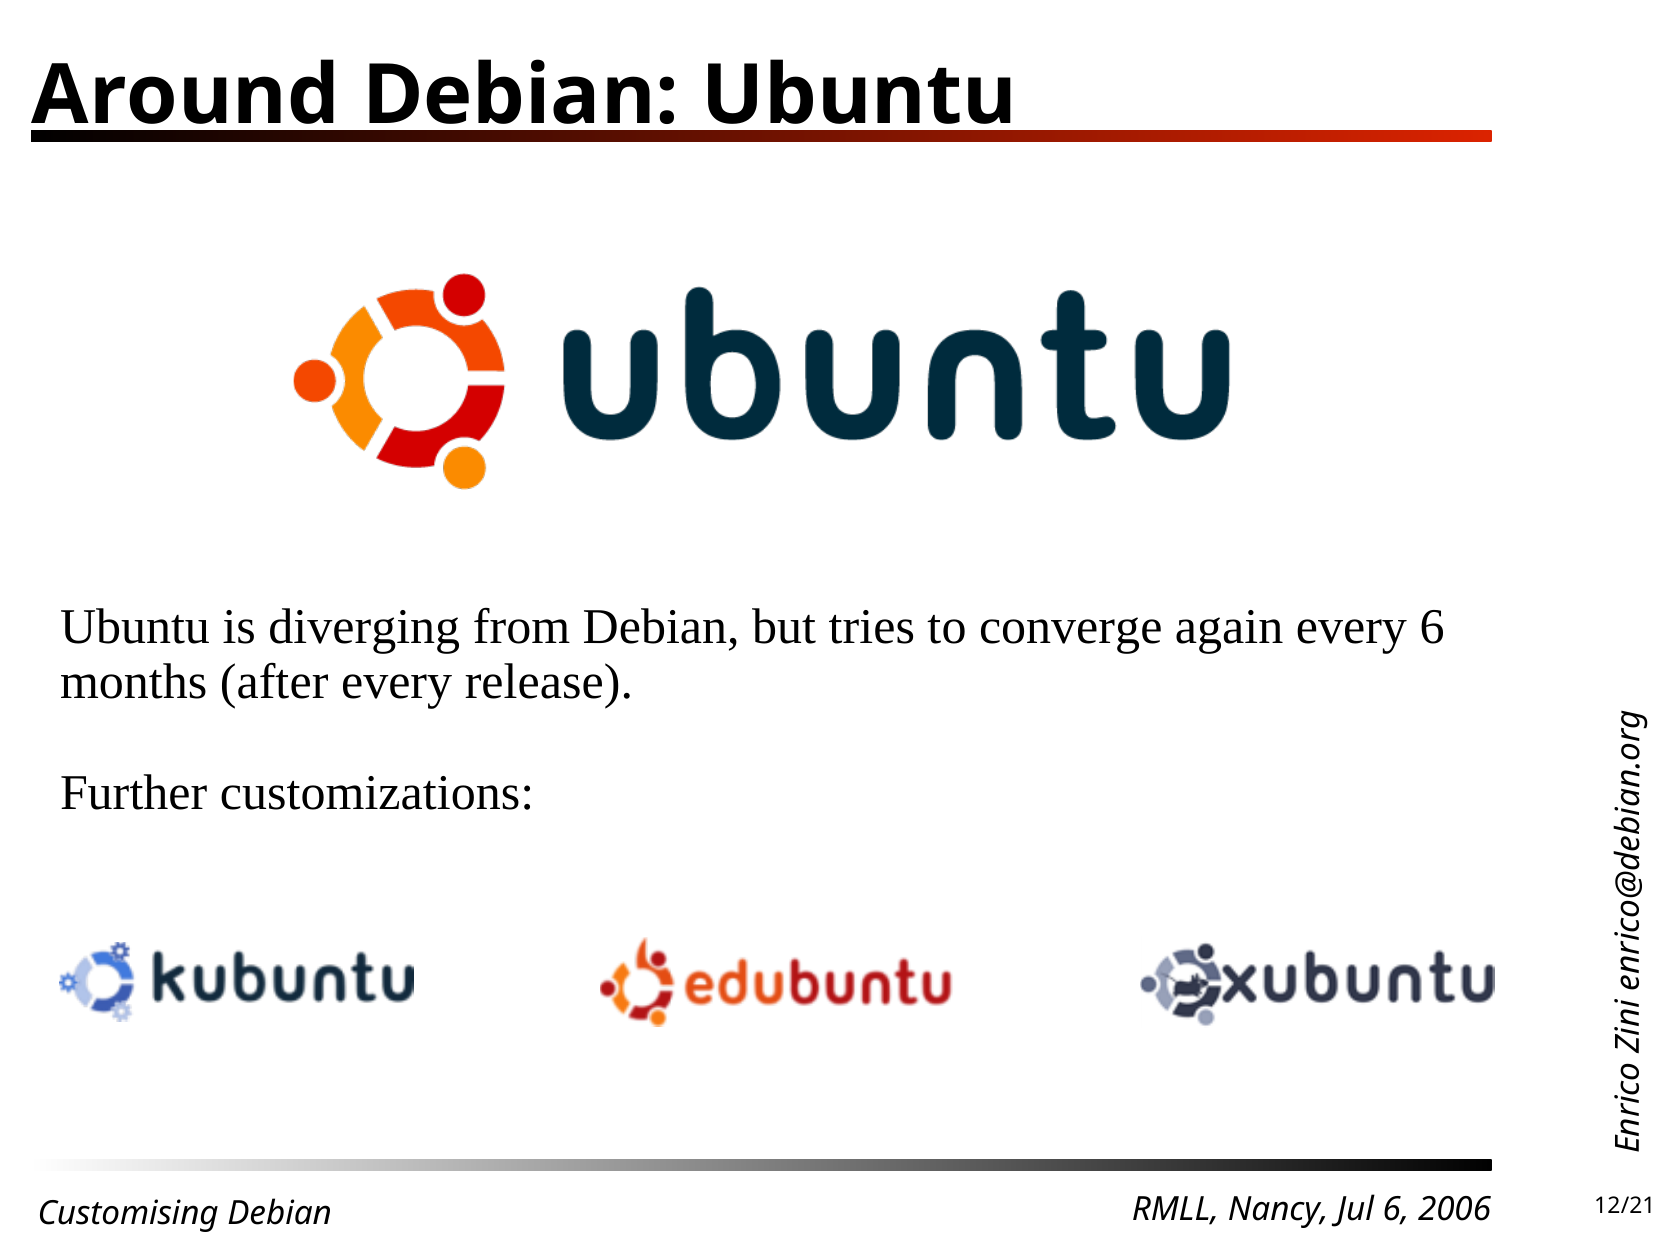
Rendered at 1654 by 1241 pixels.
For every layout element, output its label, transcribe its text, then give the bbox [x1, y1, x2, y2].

picture [600, 937, 955, 1027]
text_box Around Debian: Ubuntu [31, 34, 1439, 171]
picture [291, 272, 1233, 490]
picture [1140, 936, 1495, 1029]
text_box Ubuntu is diverging from Debian, but tries to converge again every 6 months (after every release). Further customizations: [59, 599, 1495, 833]
picture [59, 942, 414, 1022]
